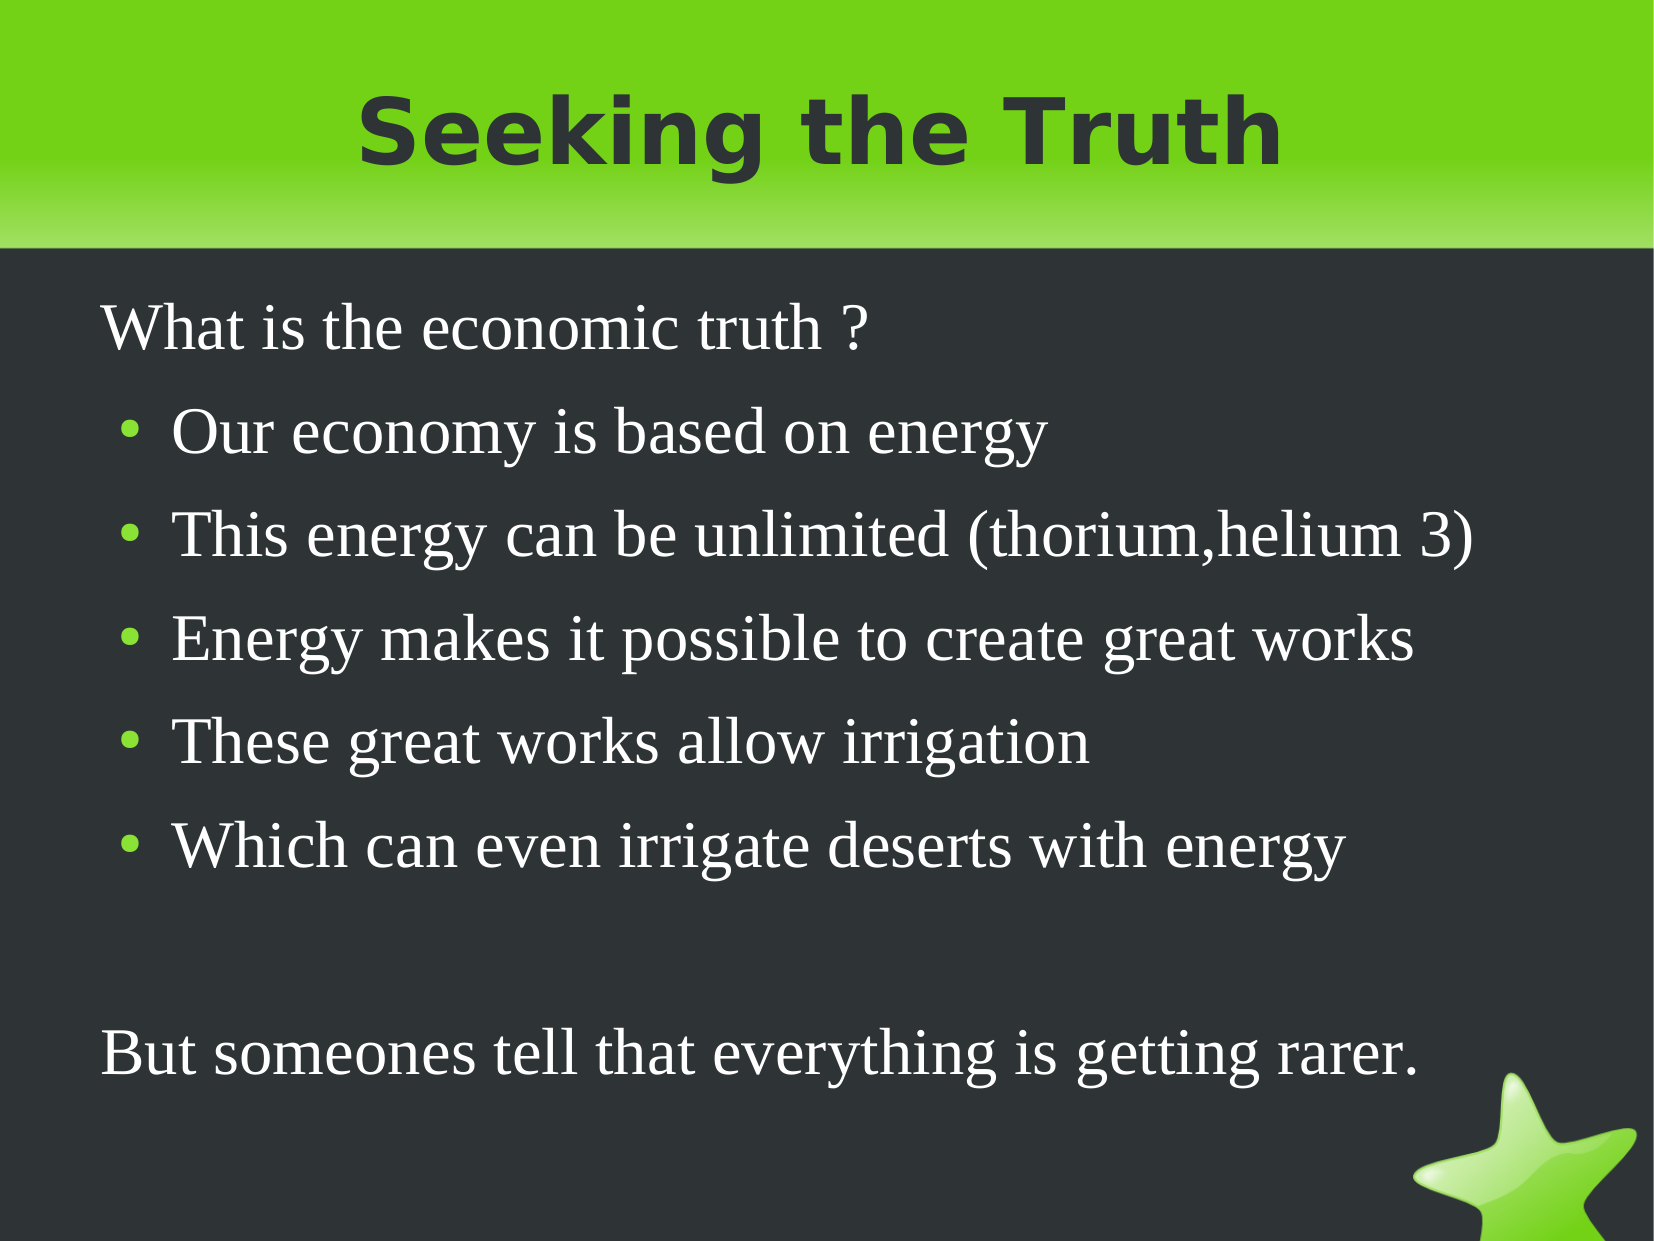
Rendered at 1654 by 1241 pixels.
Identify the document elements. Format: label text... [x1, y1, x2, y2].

title Seeking the Truth [76, 36, 1565, 229]
list What is the economic truth ? Our economy is based on energy This energy can be unlimited (thorium,helium 3) Energy makes it possible to create great works These great works allow irrigation Which can even irrigate deserts with energy But someones tell that everything is getting rarer. [82, 290, 1571, 1241]
picture [0, 0, 1654, 1241]
